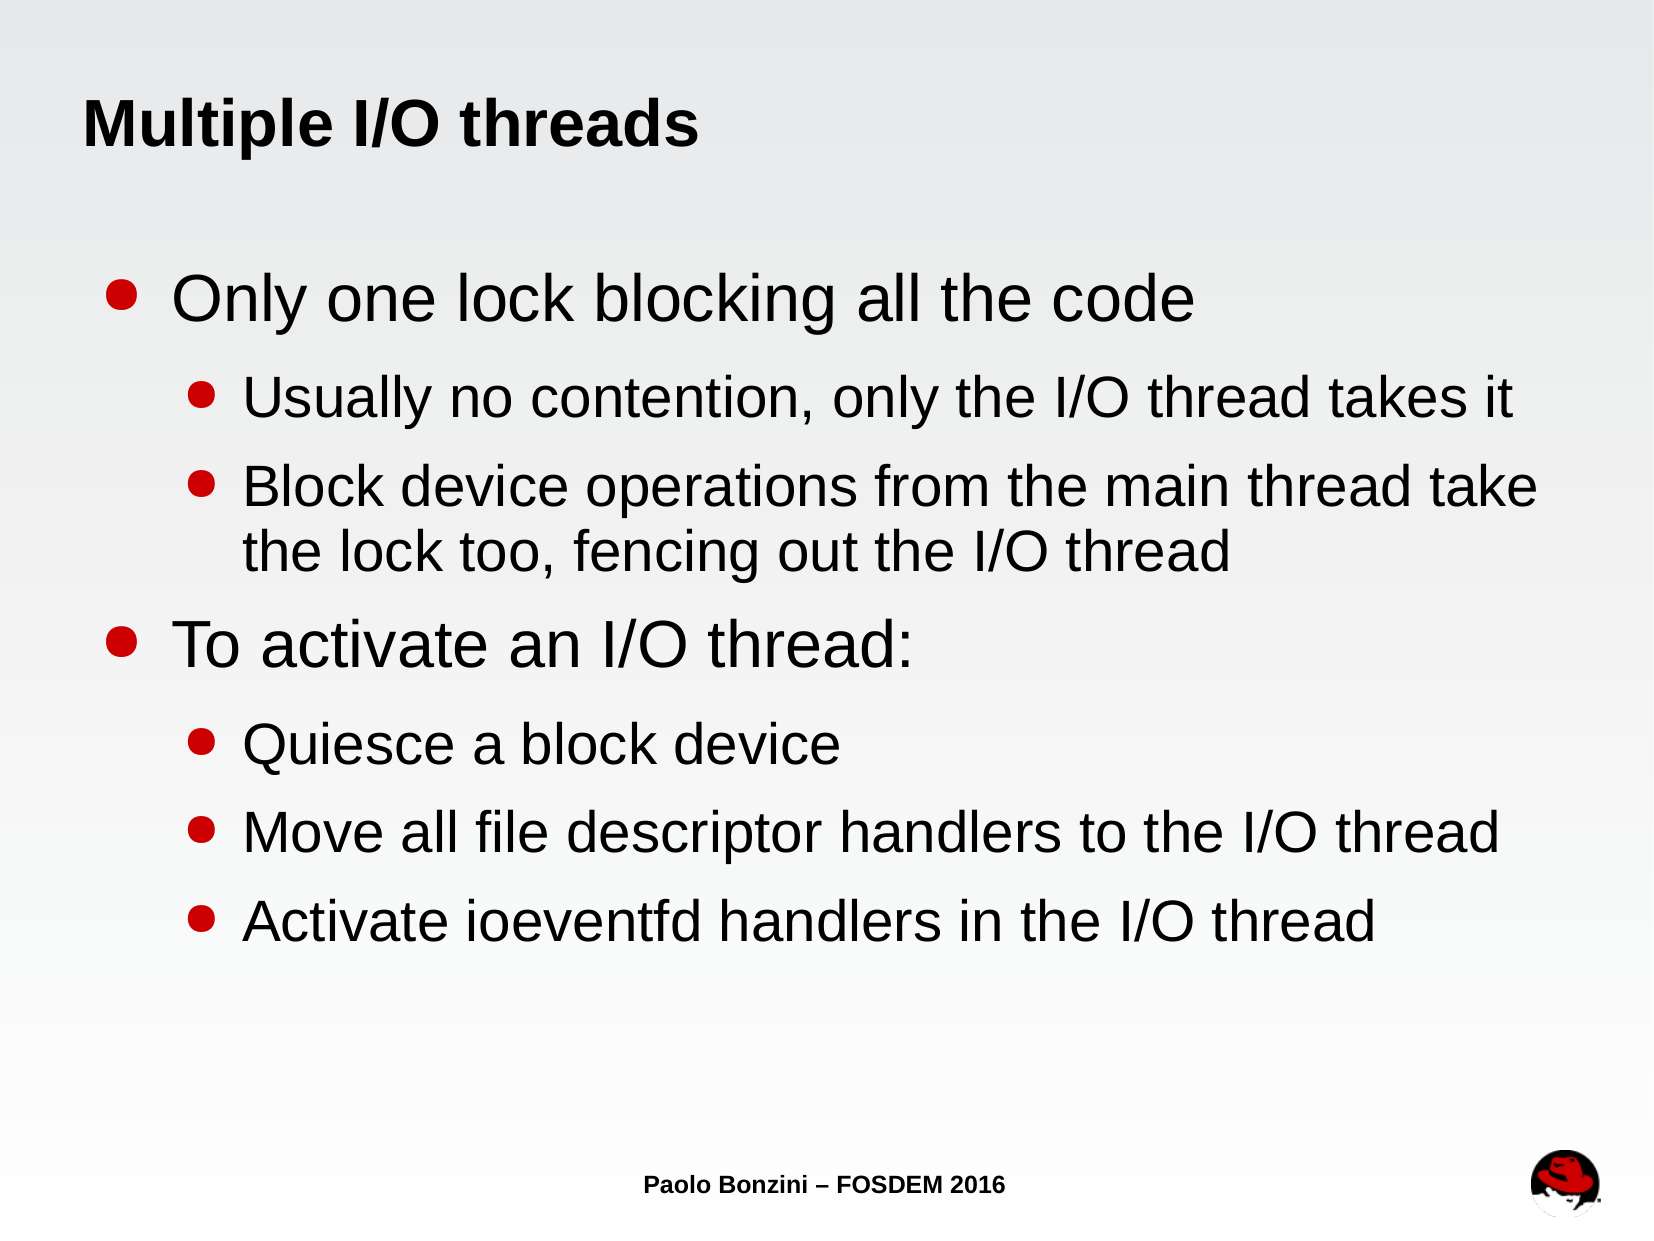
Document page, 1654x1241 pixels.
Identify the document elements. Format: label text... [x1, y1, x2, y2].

list Only one lock blocking all the code Usually no contention, only the I/O thread takes it Block device operations from the main thread take the lock too, fencing out the I/O thread To activate an I/O thread: Quiesce a block device Move all file descriptor handlers to the I/O thread Activate ioeventfd handlers in the I/O thread [82, 260, 1571, 980]
picture [0, 0, 1654, 1241]
title Multiple I/O threads [82, 19, 1571, 227]
